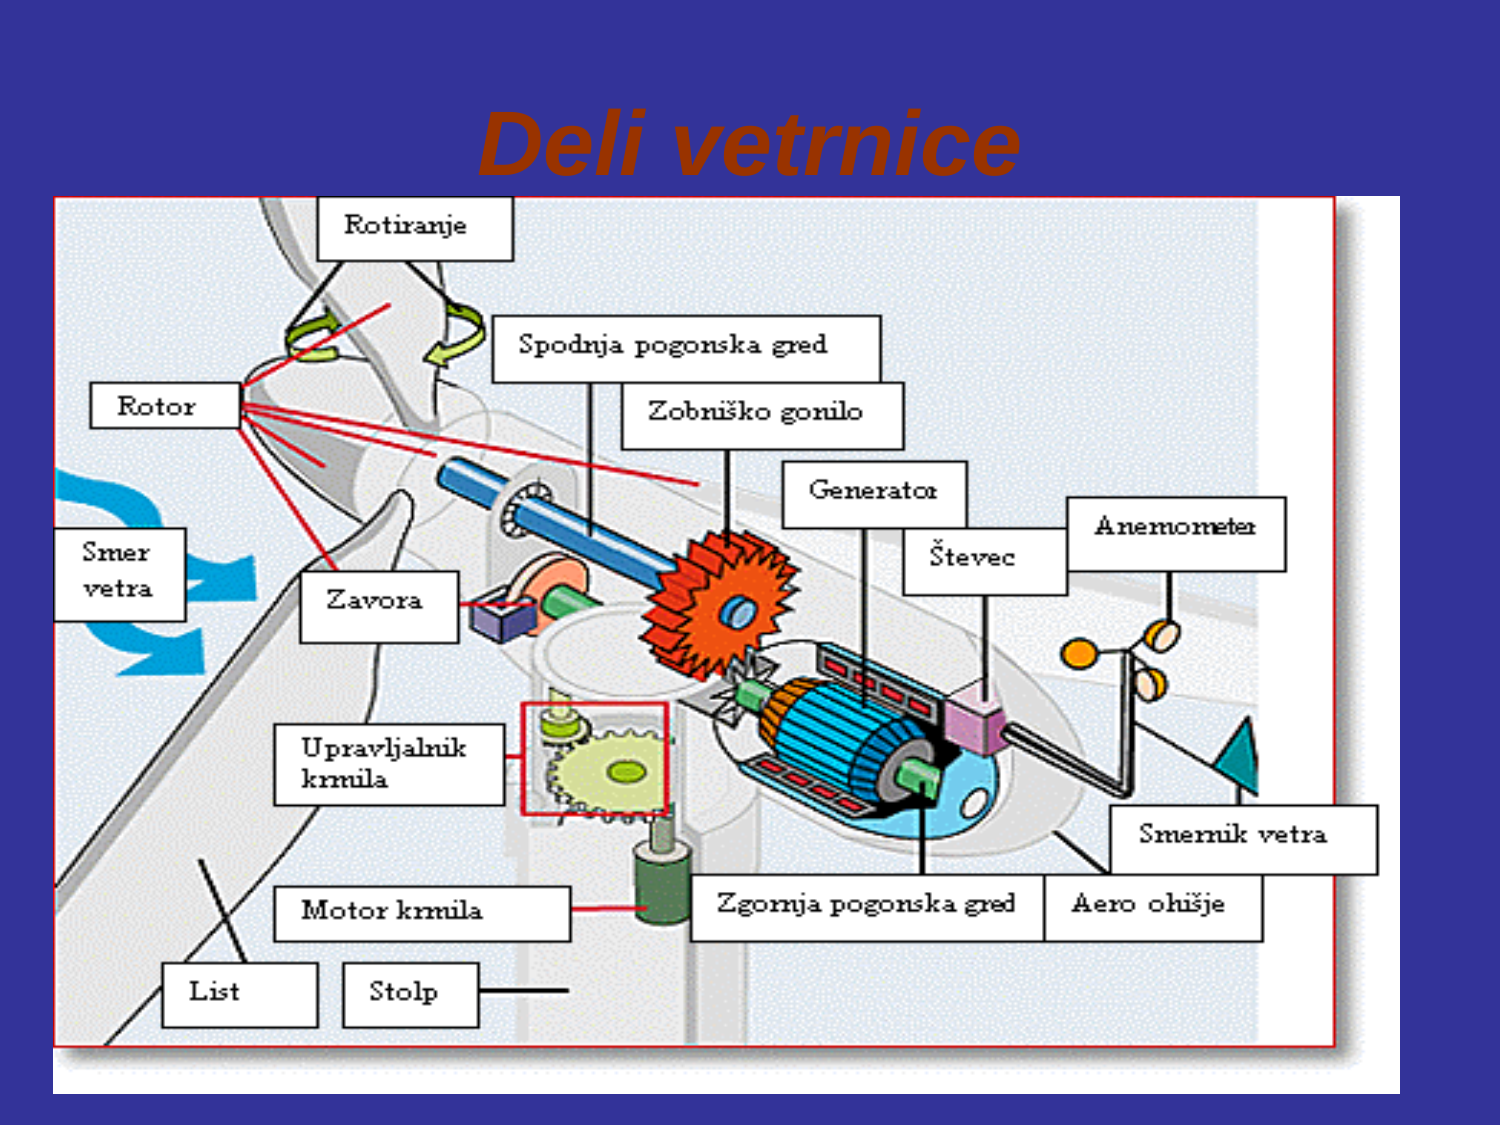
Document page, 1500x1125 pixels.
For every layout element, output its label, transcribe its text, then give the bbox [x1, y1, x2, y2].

title Deli vetrnice [75, 45, 1425, 233]
picture [53, 196, 1400, 1094]
